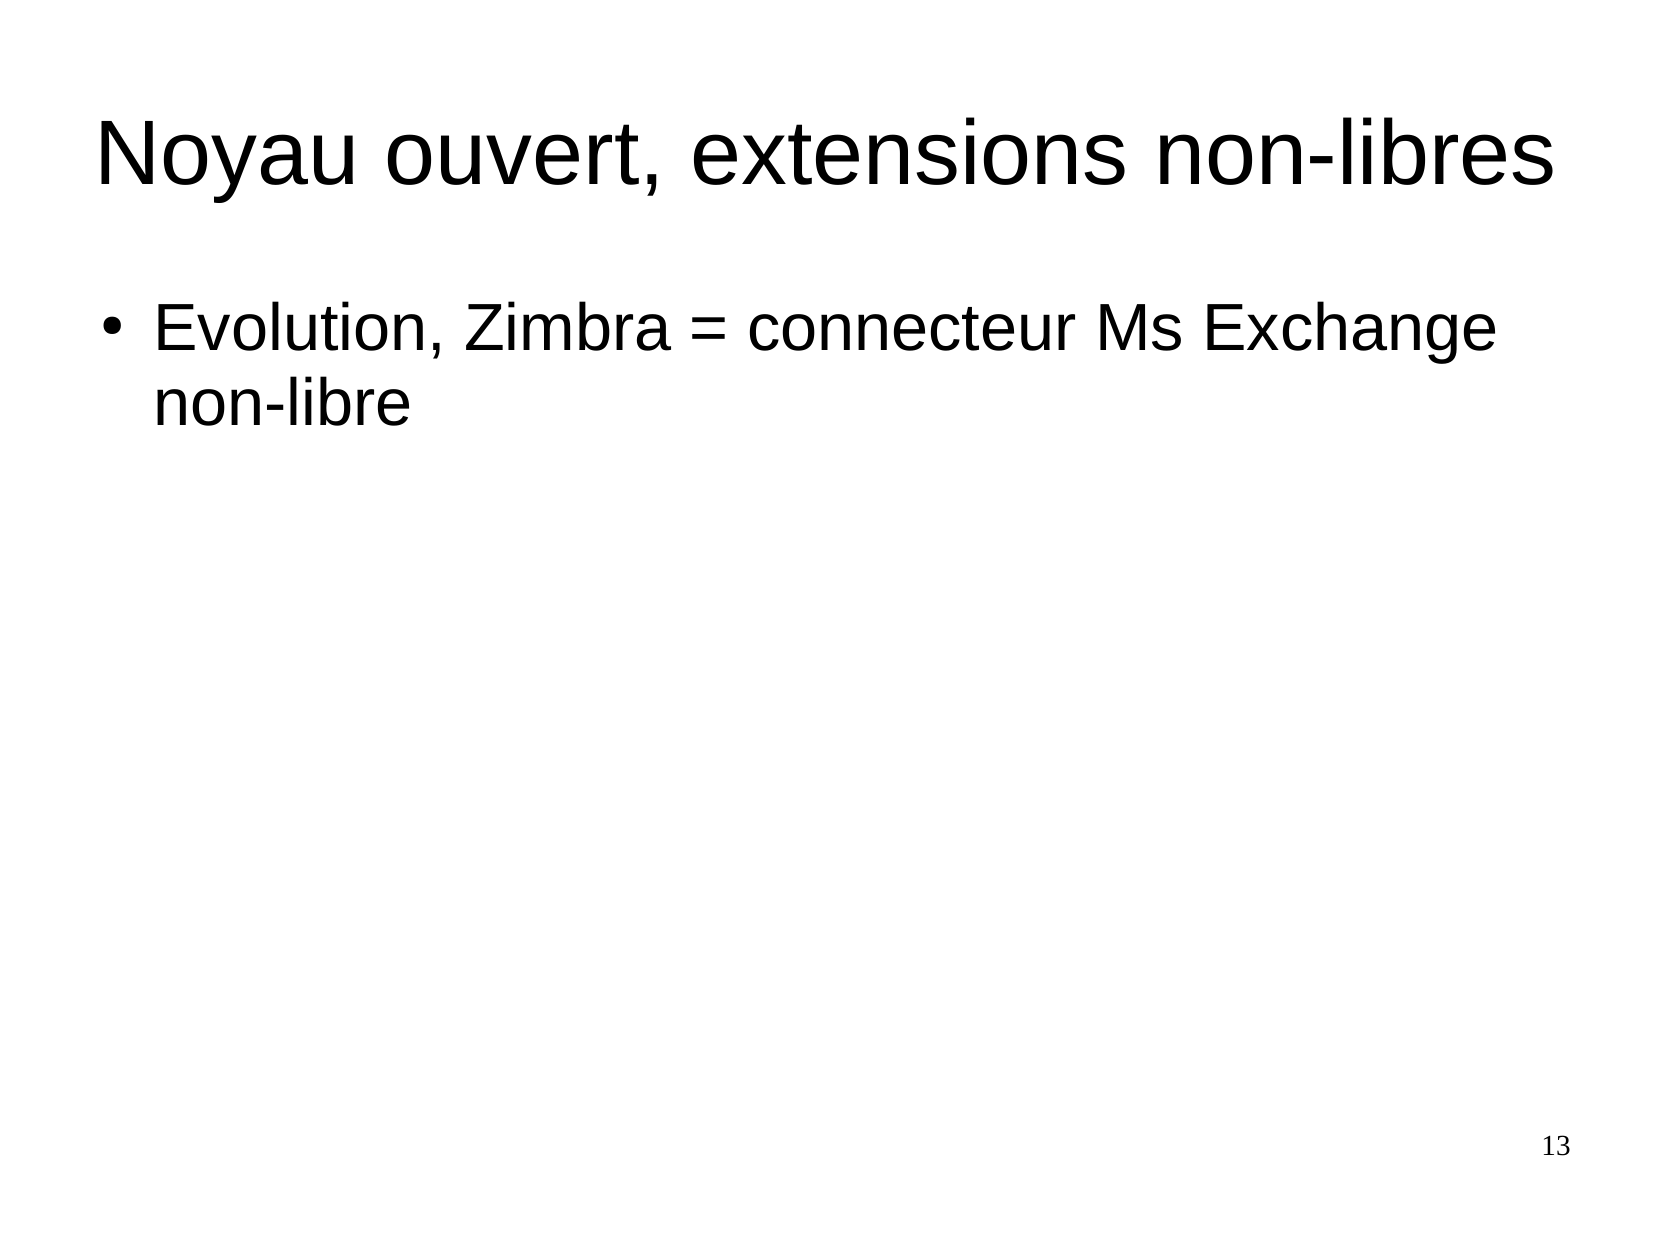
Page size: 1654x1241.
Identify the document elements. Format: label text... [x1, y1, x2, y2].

title Noyau ouvert, extensions non-libres [82, 49, 1571, 257]
list Evolution, Zimbra = connecteur Ms Exchange non-libre [82, 290, 1538, 1010]
